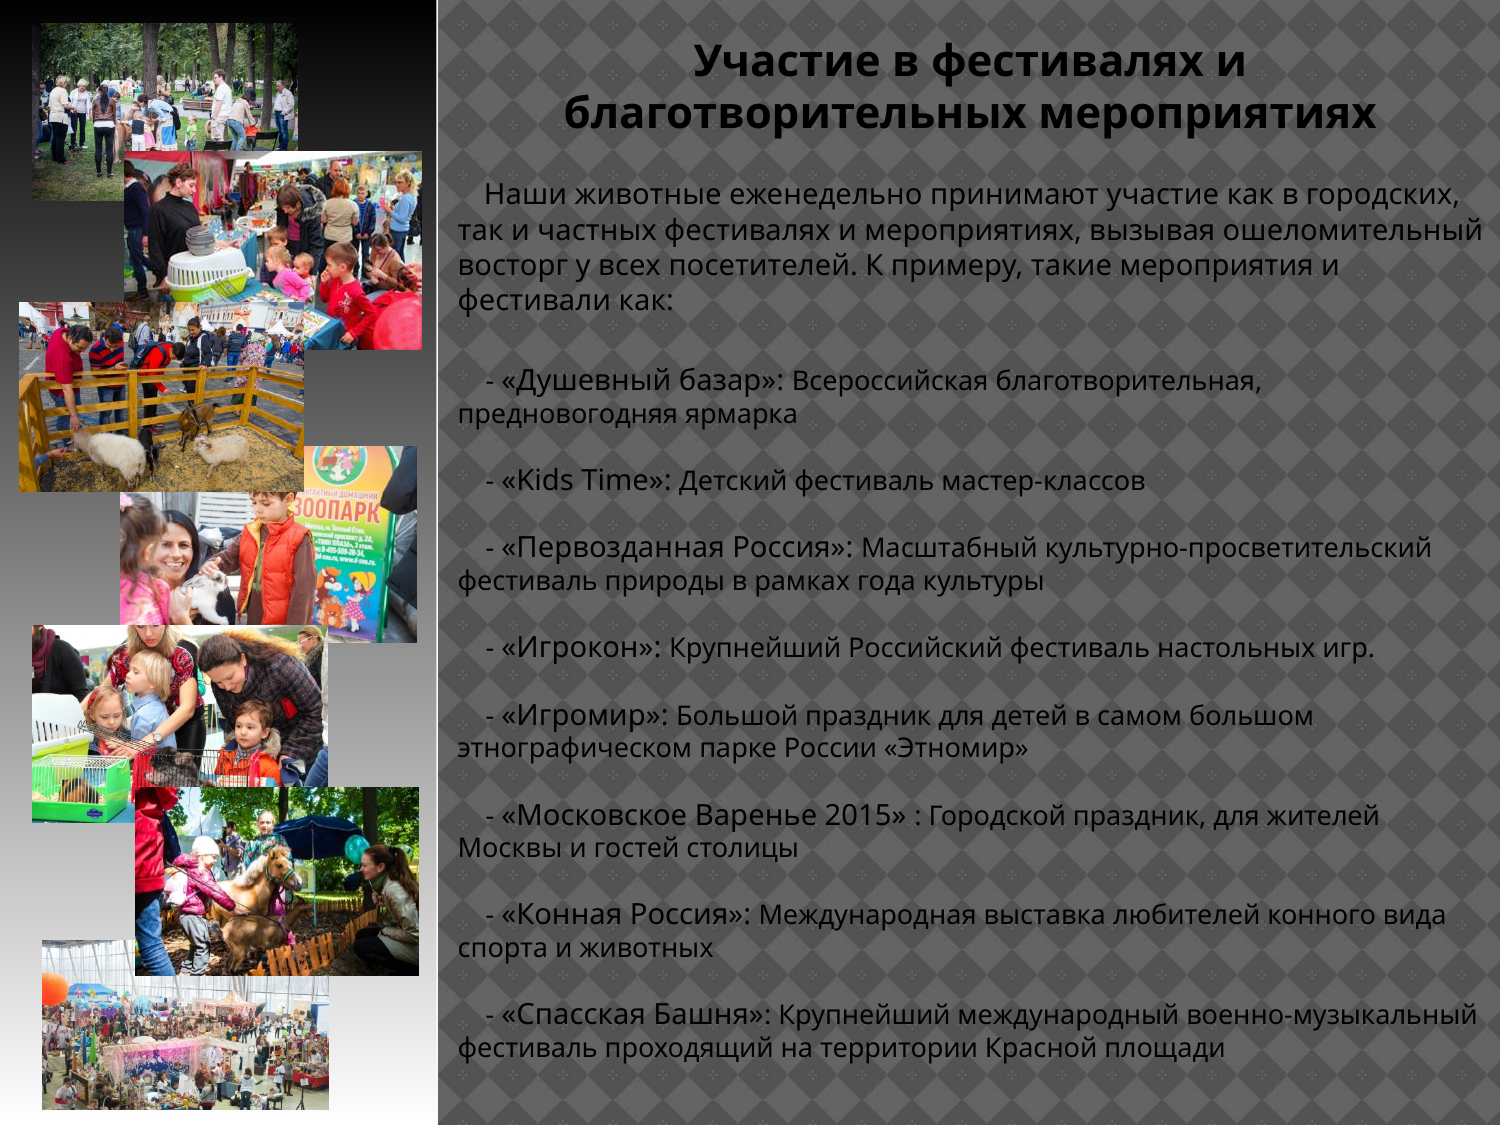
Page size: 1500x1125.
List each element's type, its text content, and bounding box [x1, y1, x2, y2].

picture [19, 23, 422, 1110]
text_box Наши животные еженедельно принимают участие как в городских, так и частных фестивалях и мероприятиях, вызывая ошеломительный восторг у всех посетителей. К примеру, такие мероприятия и фестивали как: - «Душевный базар»: Всероссийская благотворительная, предновогодняя ярмарка - «Kids Time»: Детский фестиваль мастер-классов - «Первозданная Россия»: Масштабный культурно-просветительский фестиваль природы в рамках года культуры - «Игрокон»: Крупнейший Российский фестиваль настольных игр. - «Игромир»: Большой праздник для детей в самом большом этнографическом парке России «Этномир» - «Московское Варенье 2015» : Городской праздник, для жителей Москвы и гостей столицы - «Конная Россия»: Международная выставка любителей конного вида спорта и животных - «Спасская Башня»: Крупнейший международный военно-музыкальный фестиваль проходящий на территории Красной площади [442, 163, 1500, 1104]
text_box Участие в фестивалях и благотворительных мероприятиях [454, 48, 1487, 138]
picture [438, 0, 1500, 1125]
